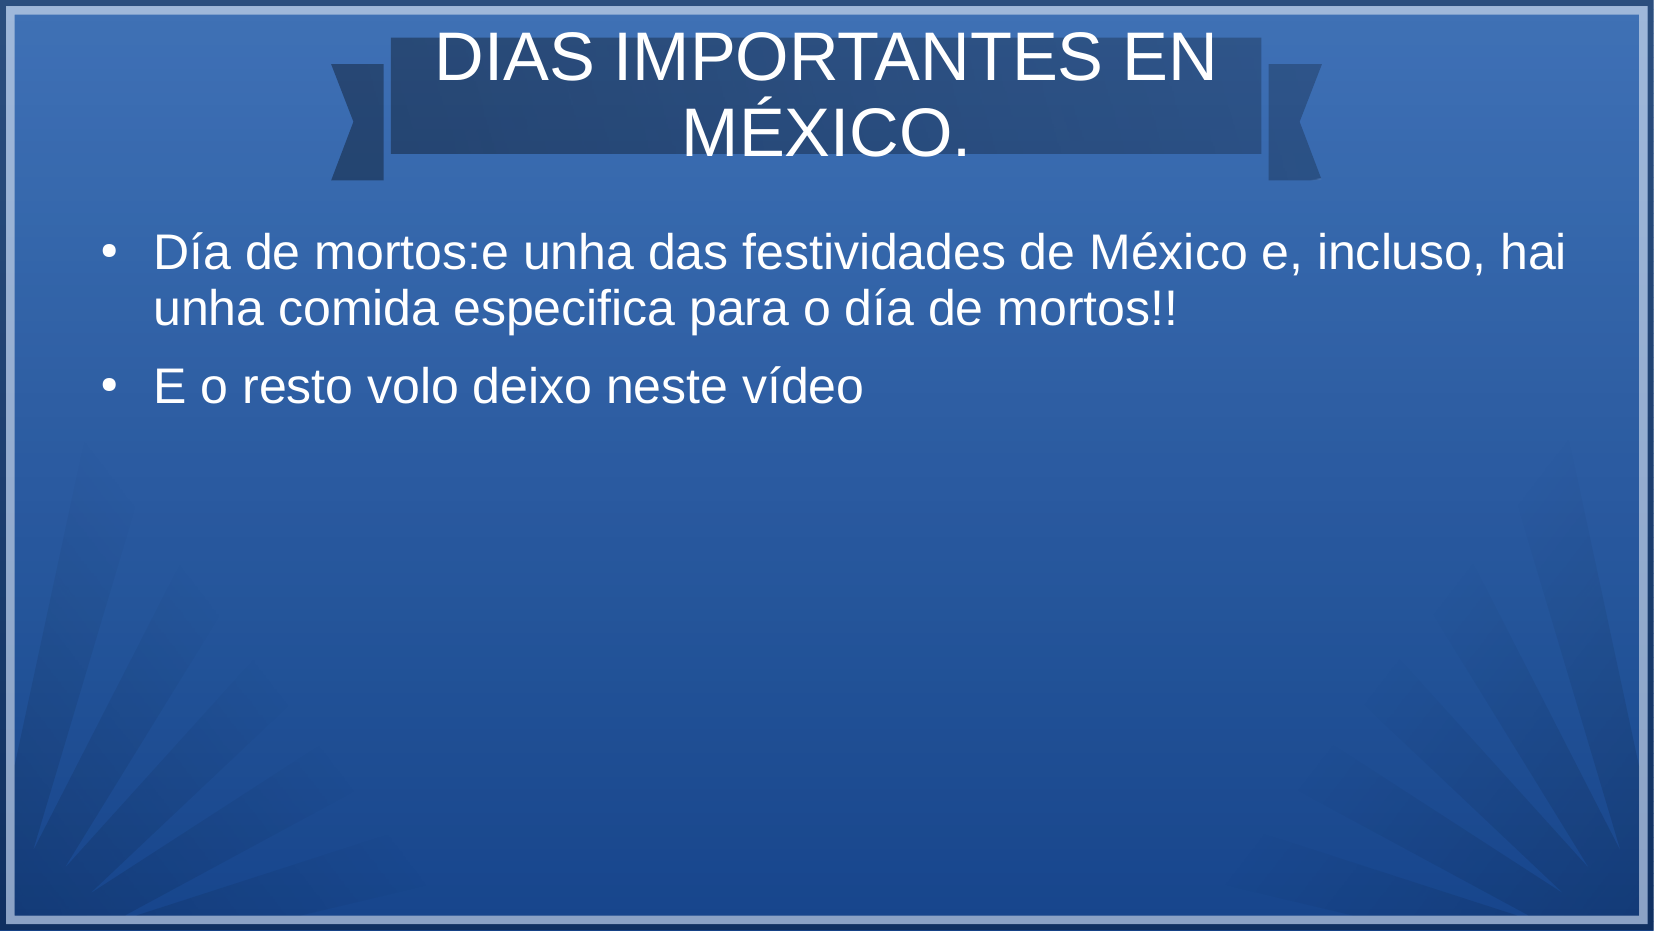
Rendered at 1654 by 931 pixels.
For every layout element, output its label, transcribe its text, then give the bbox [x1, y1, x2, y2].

title DIAS IMPORTANTES EN MÉXICO. [389, 17, 1264, 172]
list Día de mortos:e unha das festividades de México e, incluso, hai unha comida especifica para o día de mortos!! E o resto volo deixo neste vídeo [82, 224, 1571, 848]
